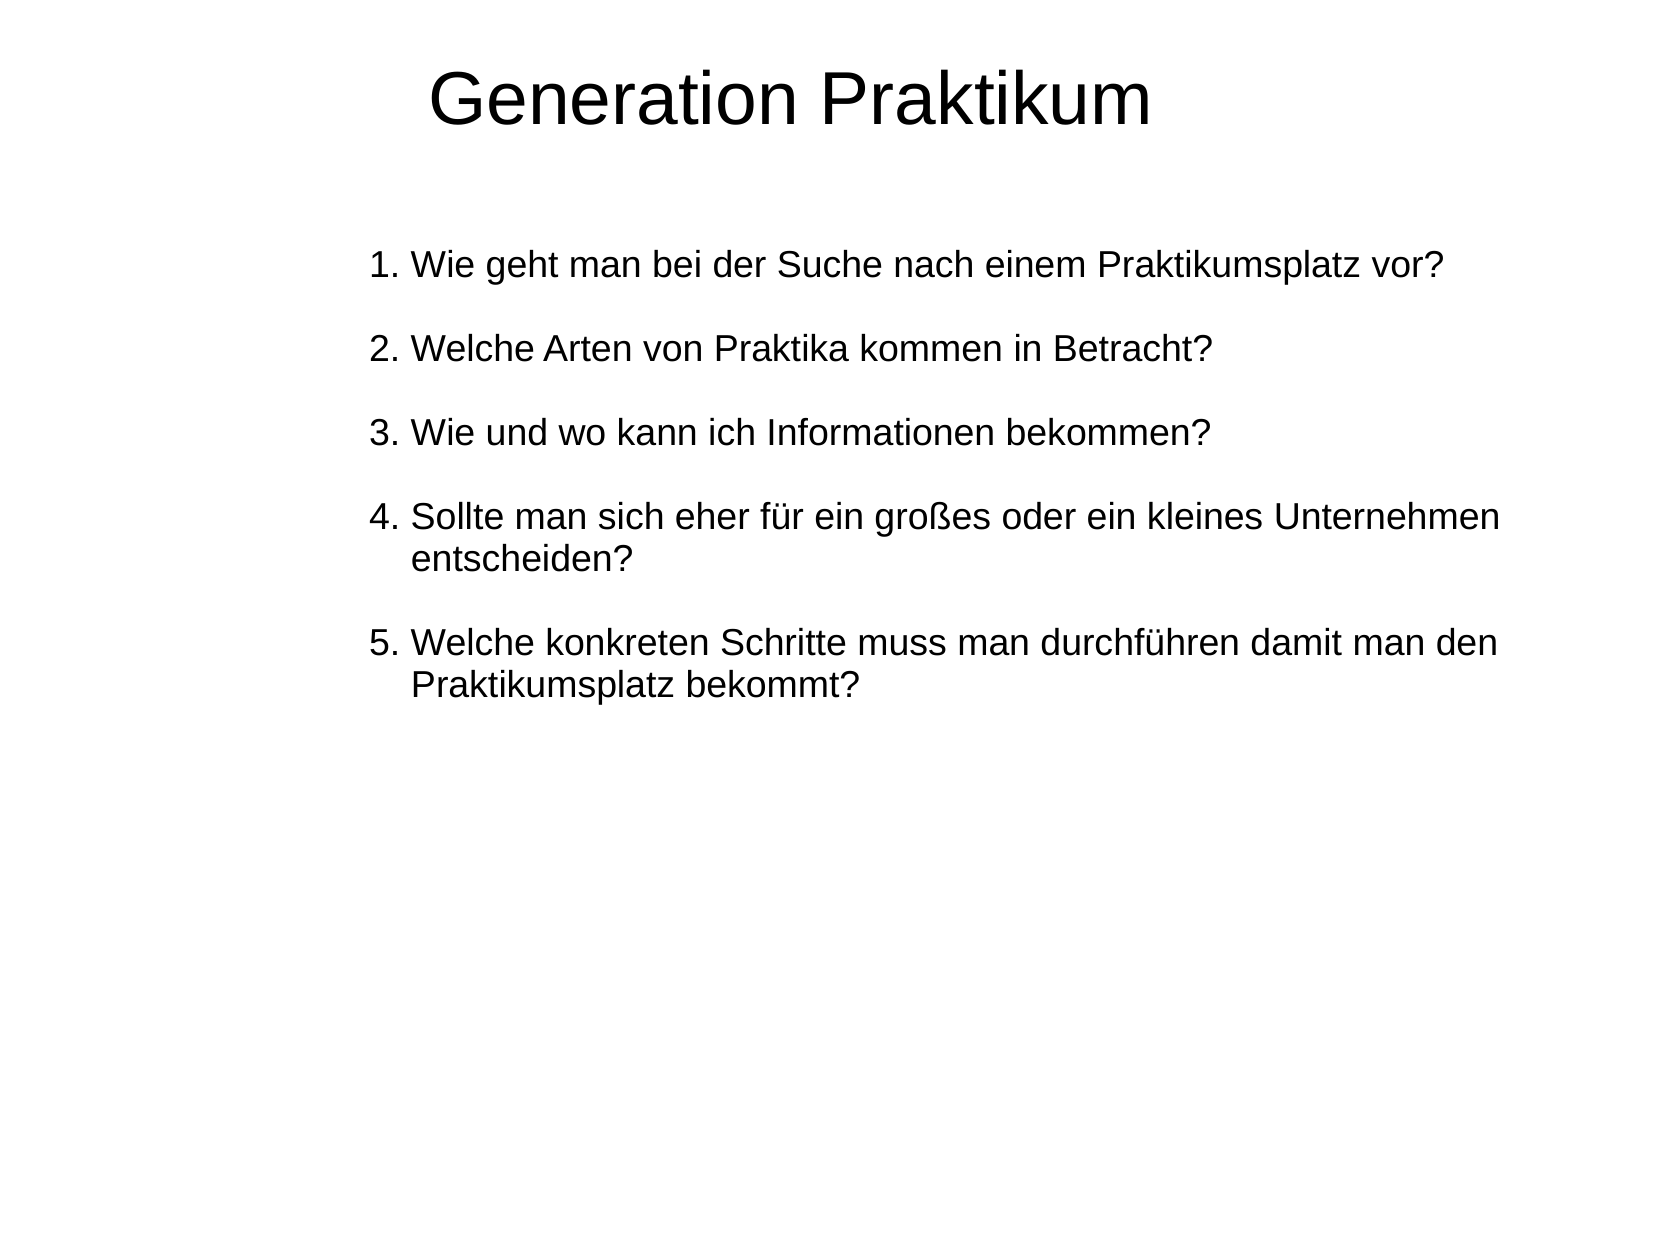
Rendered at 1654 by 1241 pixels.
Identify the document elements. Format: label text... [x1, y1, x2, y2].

text_box Generation Praktikum [413, 48, 1270, 148]
text_box 1. Wie geht man bei der Suche nach einem Praktikumsplatz vor? 2. Welche Arten von Praktika kommen in Betracht? 3. Wie und wo kann ich Informationen bekommen? 4. Sollte man sich eher für ein großes oder ein kleines Unternehmen entscheiden? 5. Welche konkreten Schritte muss man durchführen damit man den Praktikumsplatz bekommt? [354, 236, 1524, 714]
